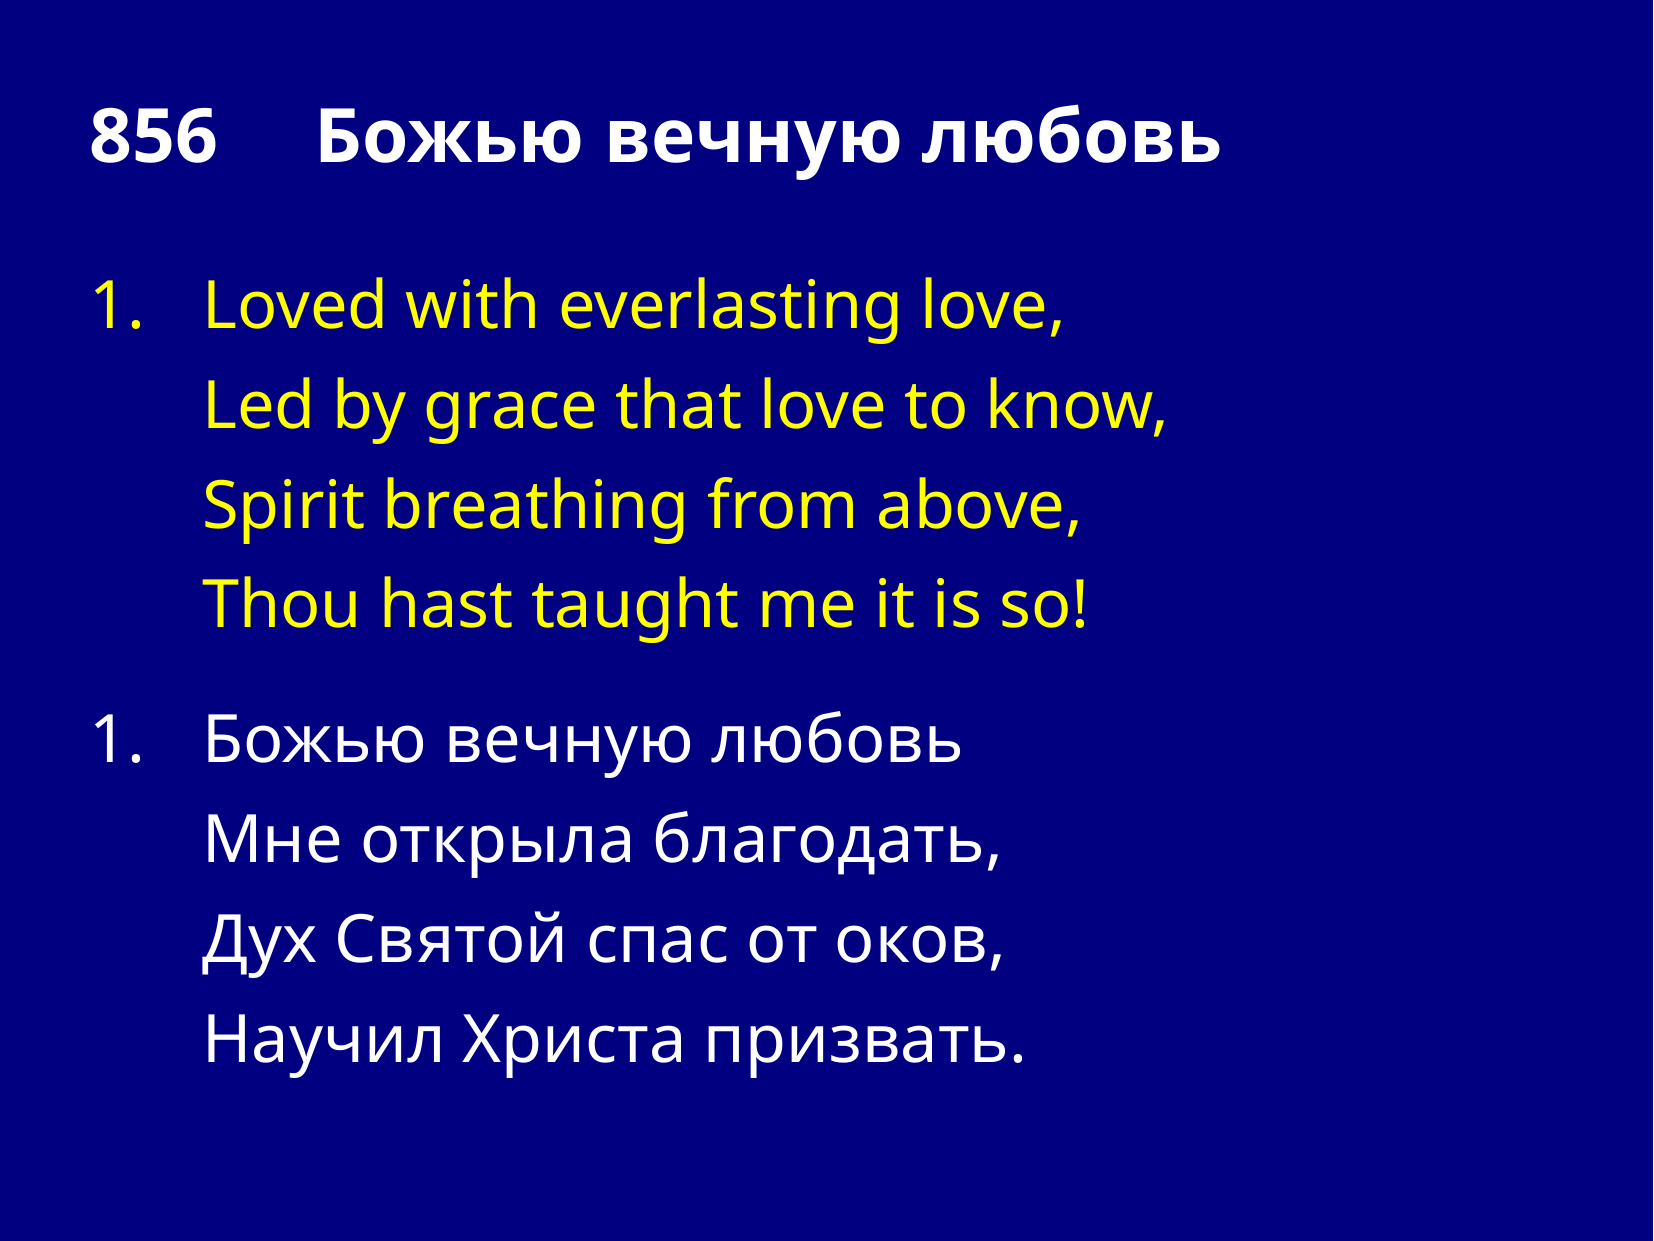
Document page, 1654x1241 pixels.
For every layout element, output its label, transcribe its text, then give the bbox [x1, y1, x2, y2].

text_box 856 Божью вечную любовь [75, 75, 1576, 188]
text_box 1. Loved with everlasting love, Led by grace that love to know, Spirit breathing from above, Thou hast taught me it is so! [75, 188, 1576, 638]
text_box 1. Божью вечную любовь Мне открыла благодать, Дух Святой спас от оков, Научил Христа призвать. [75, 675, 1576, 1163]
